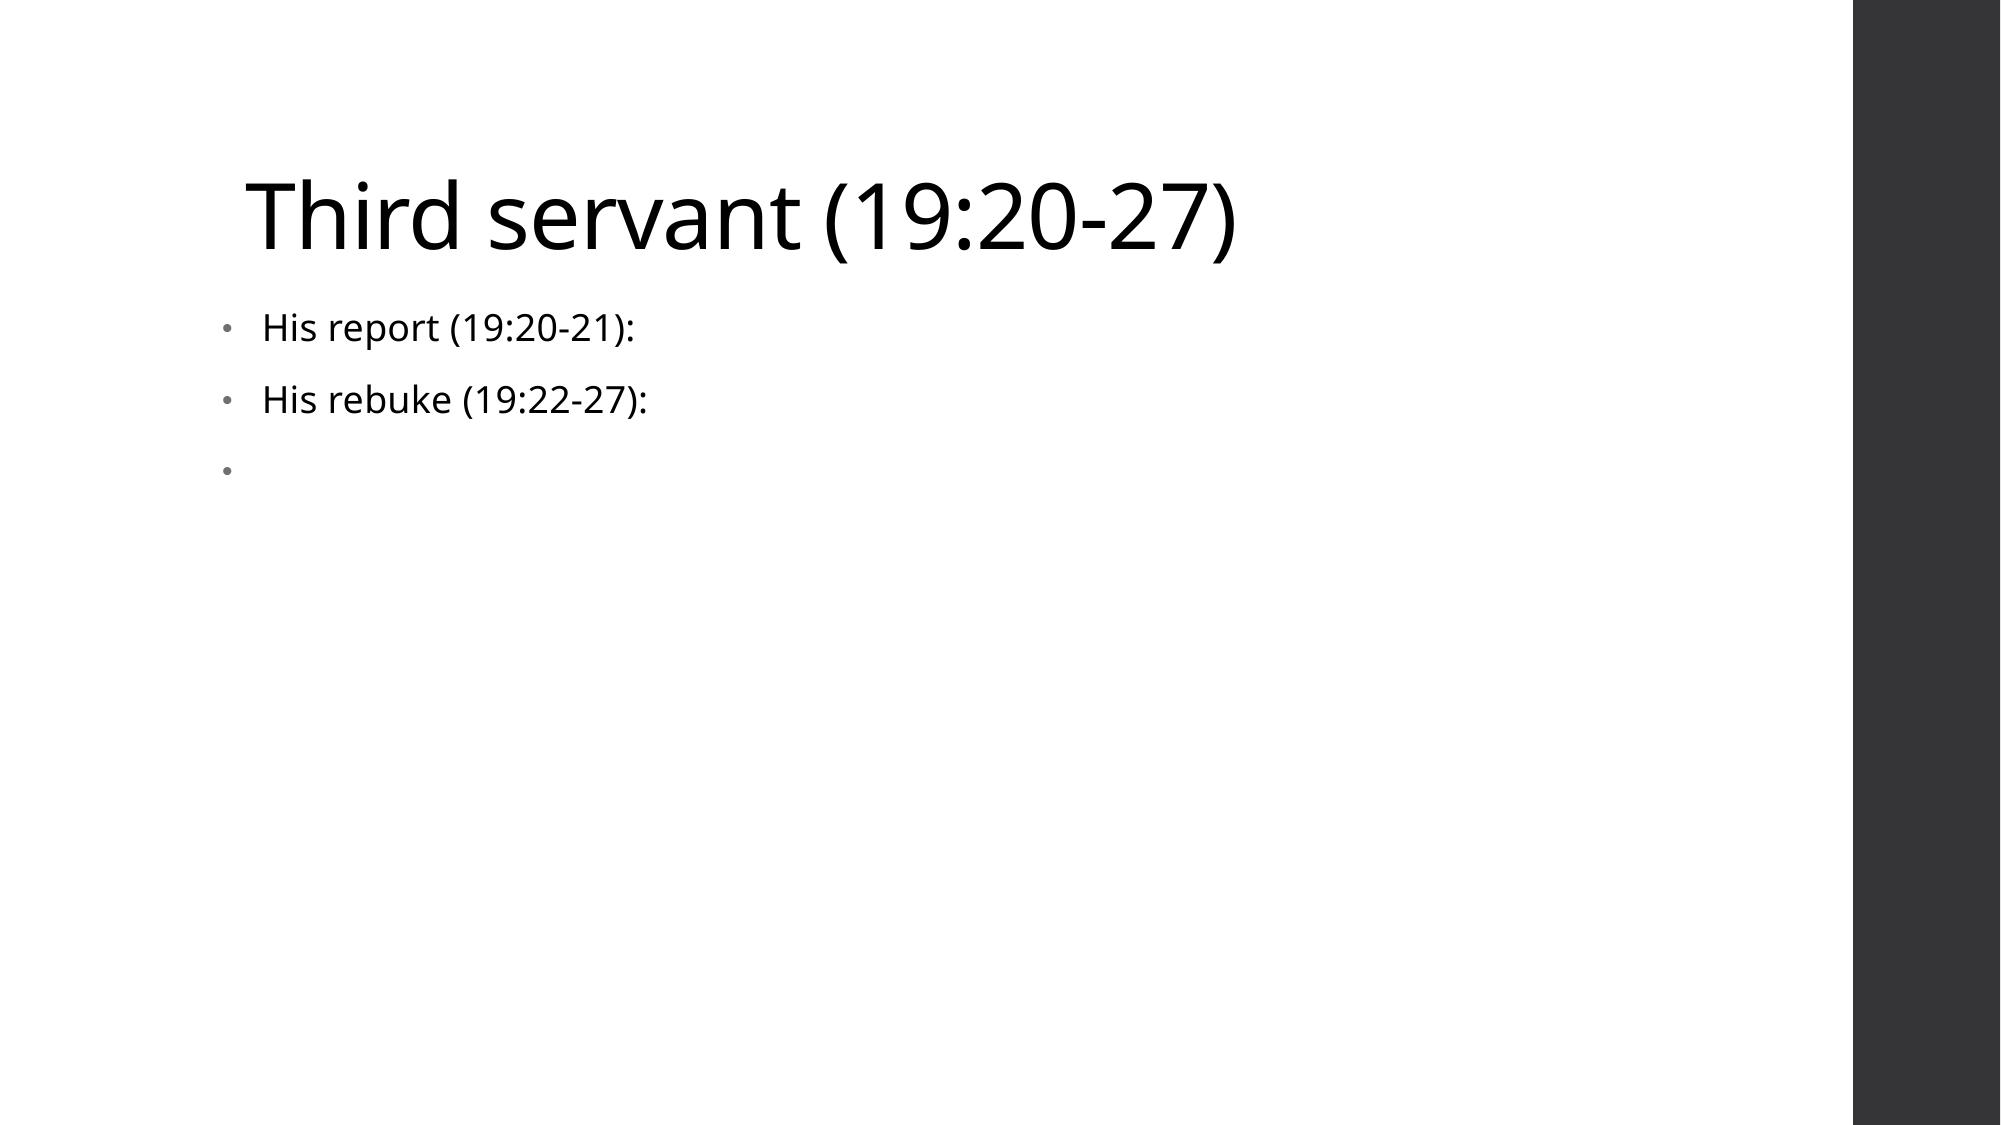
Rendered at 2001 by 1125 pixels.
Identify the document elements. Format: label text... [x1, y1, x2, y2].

title Third servant (19:20-27) [206, 60, 1797, 278]
list His report (19:20-21): His rebuke (19:22-27): [206, 299, 1617, 1014]
